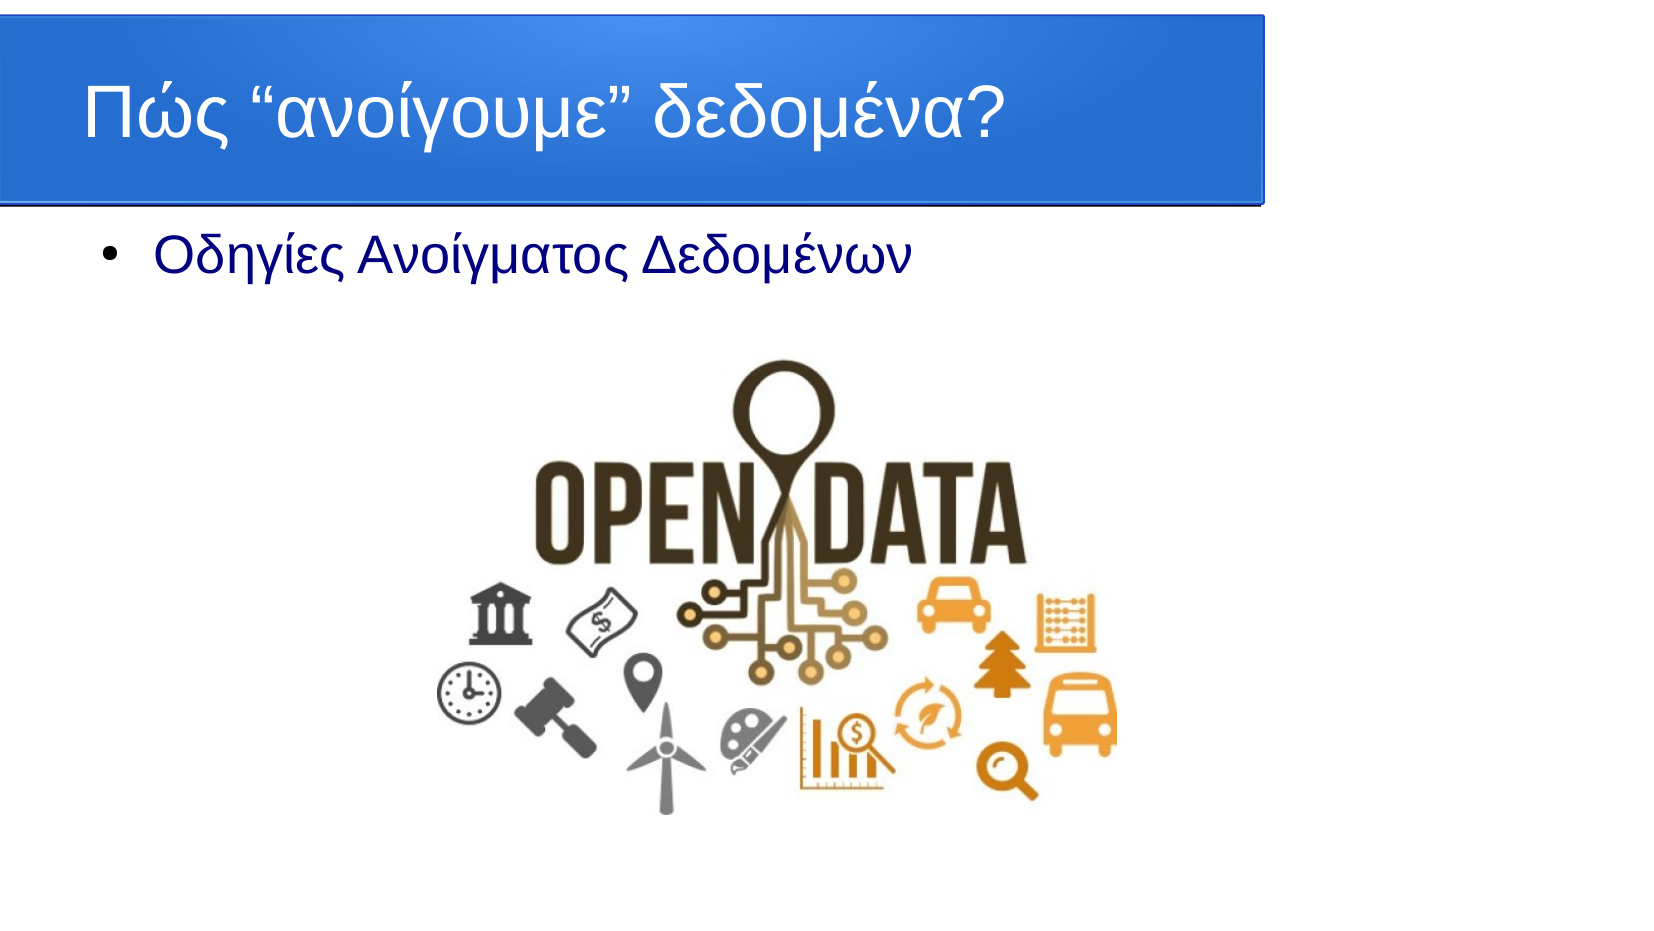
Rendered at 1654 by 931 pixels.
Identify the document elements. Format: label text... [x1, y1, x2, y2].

list Οδηγίες Ανοίγματος Δεδομένων [82, 224, 1571, 482]
title Πώς “ανοίγουμε” δεδομένα? [82, 35, 1235, 189]
picture [437, 327, 1117, 815]
